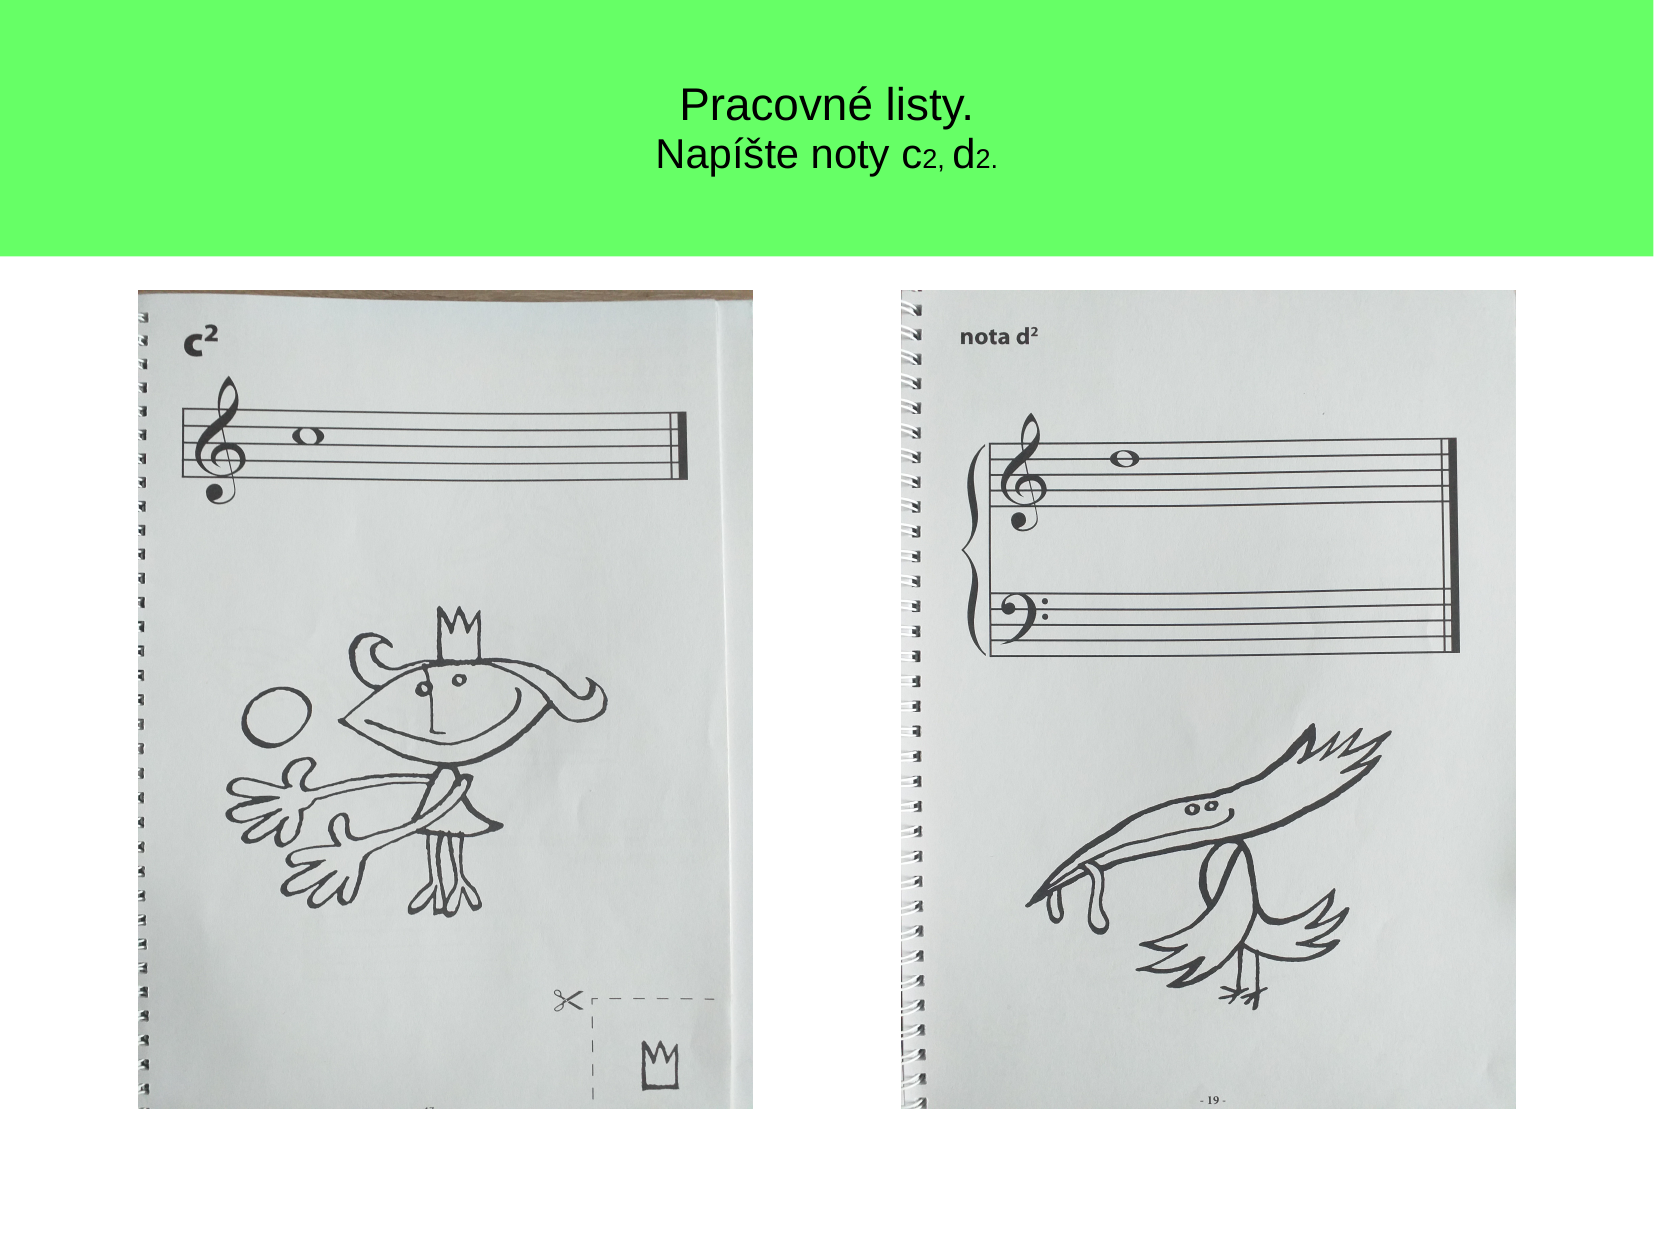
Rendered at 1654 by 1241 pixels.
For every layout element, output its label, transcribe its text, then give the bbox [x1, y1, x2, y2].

title Pracovné listy. Napíšte noty c2, d2. [0, 0, 1654, 257]
picture [901, 290, 1516, 1109]
picture [138, 290, 753, 1109]
